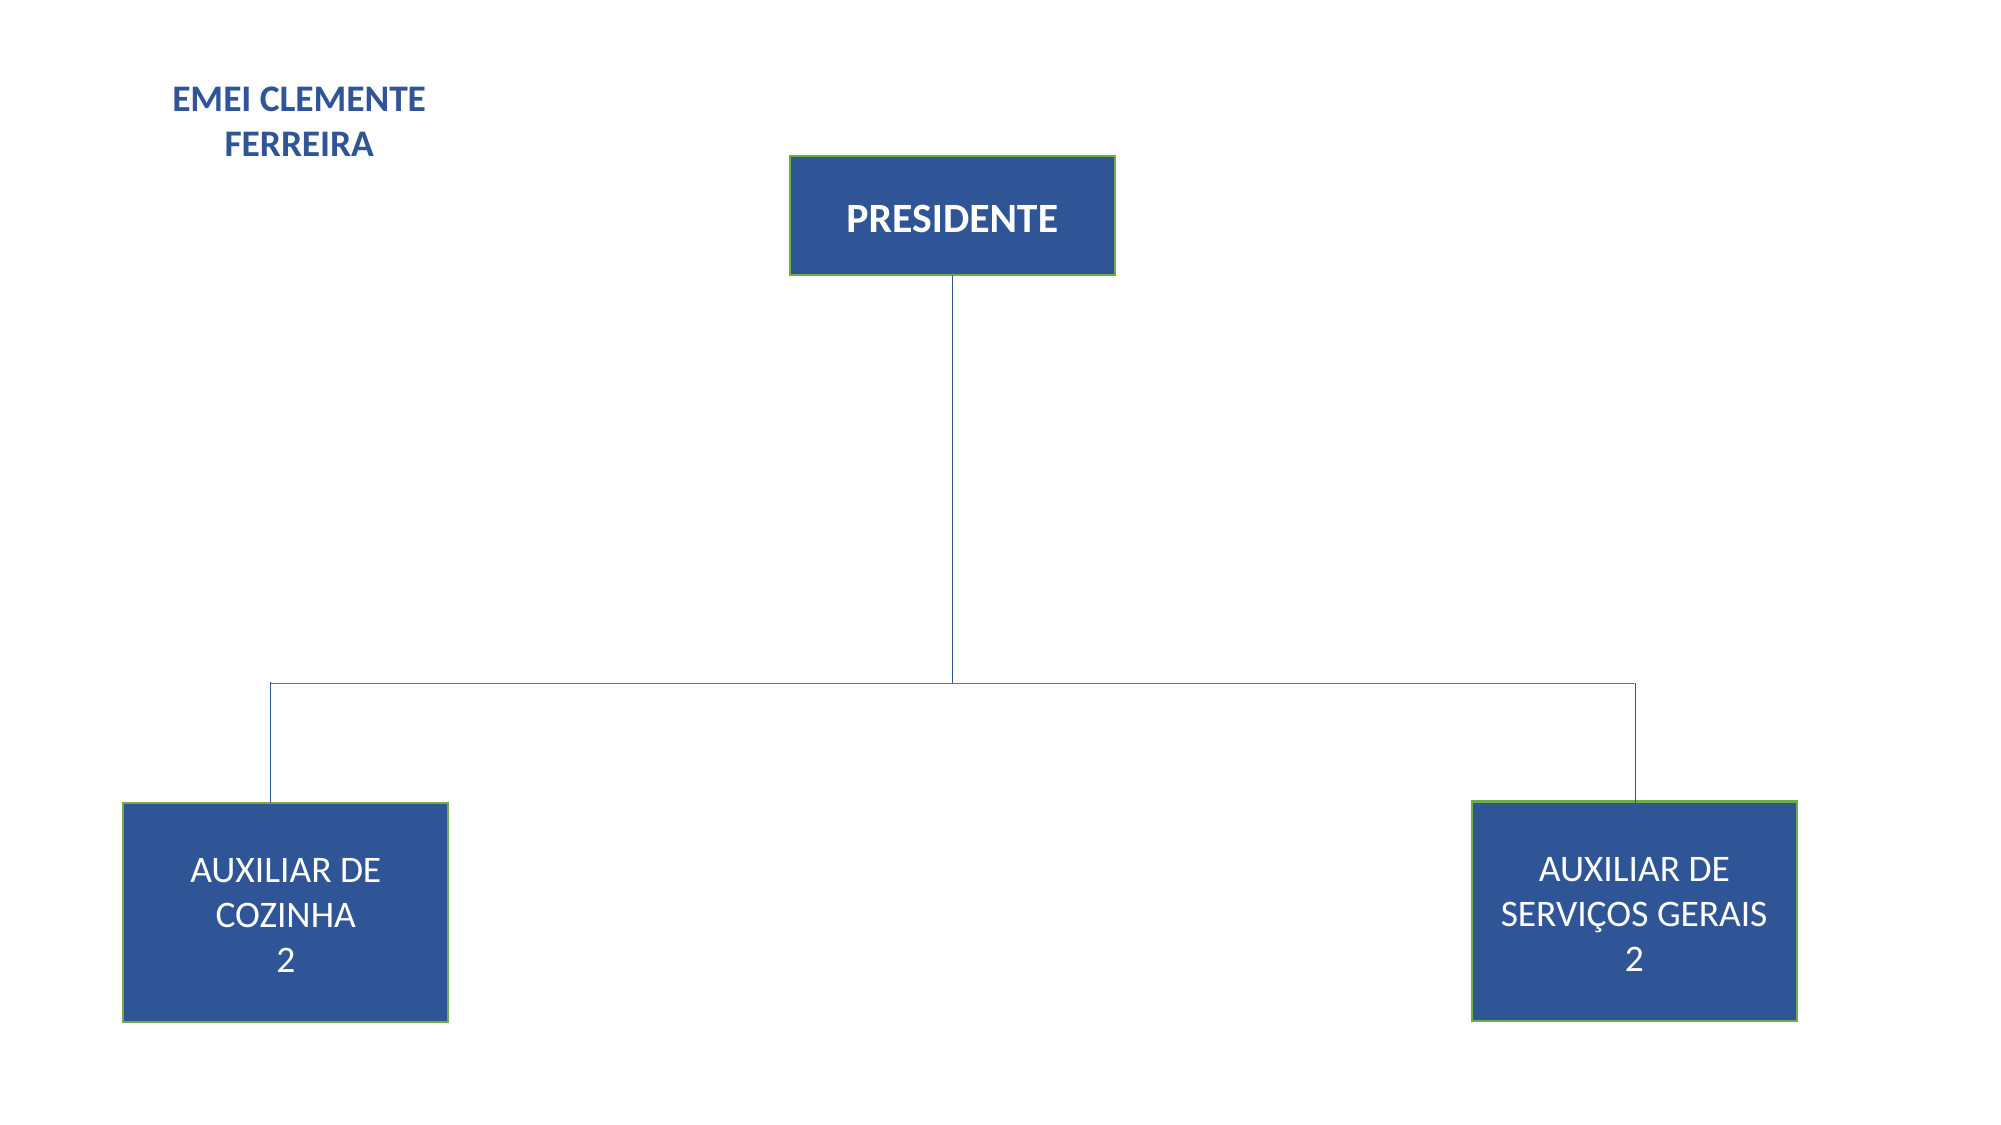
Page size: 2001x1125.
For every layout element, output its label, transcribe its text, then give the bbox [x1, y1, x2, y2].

text_box AUXILIAR DE COZINHA 2 [123, 803, 448, 1022]
text_box EMEI CLEMENTE FERREIRA [101, 66, 497, 173]
text_box AUXILIAR DE SERVIÇOS GERAIS 2 [1472, 801, 1797, 1021]
text_box PRESIDENTE [790, 156, 1115, 275]
